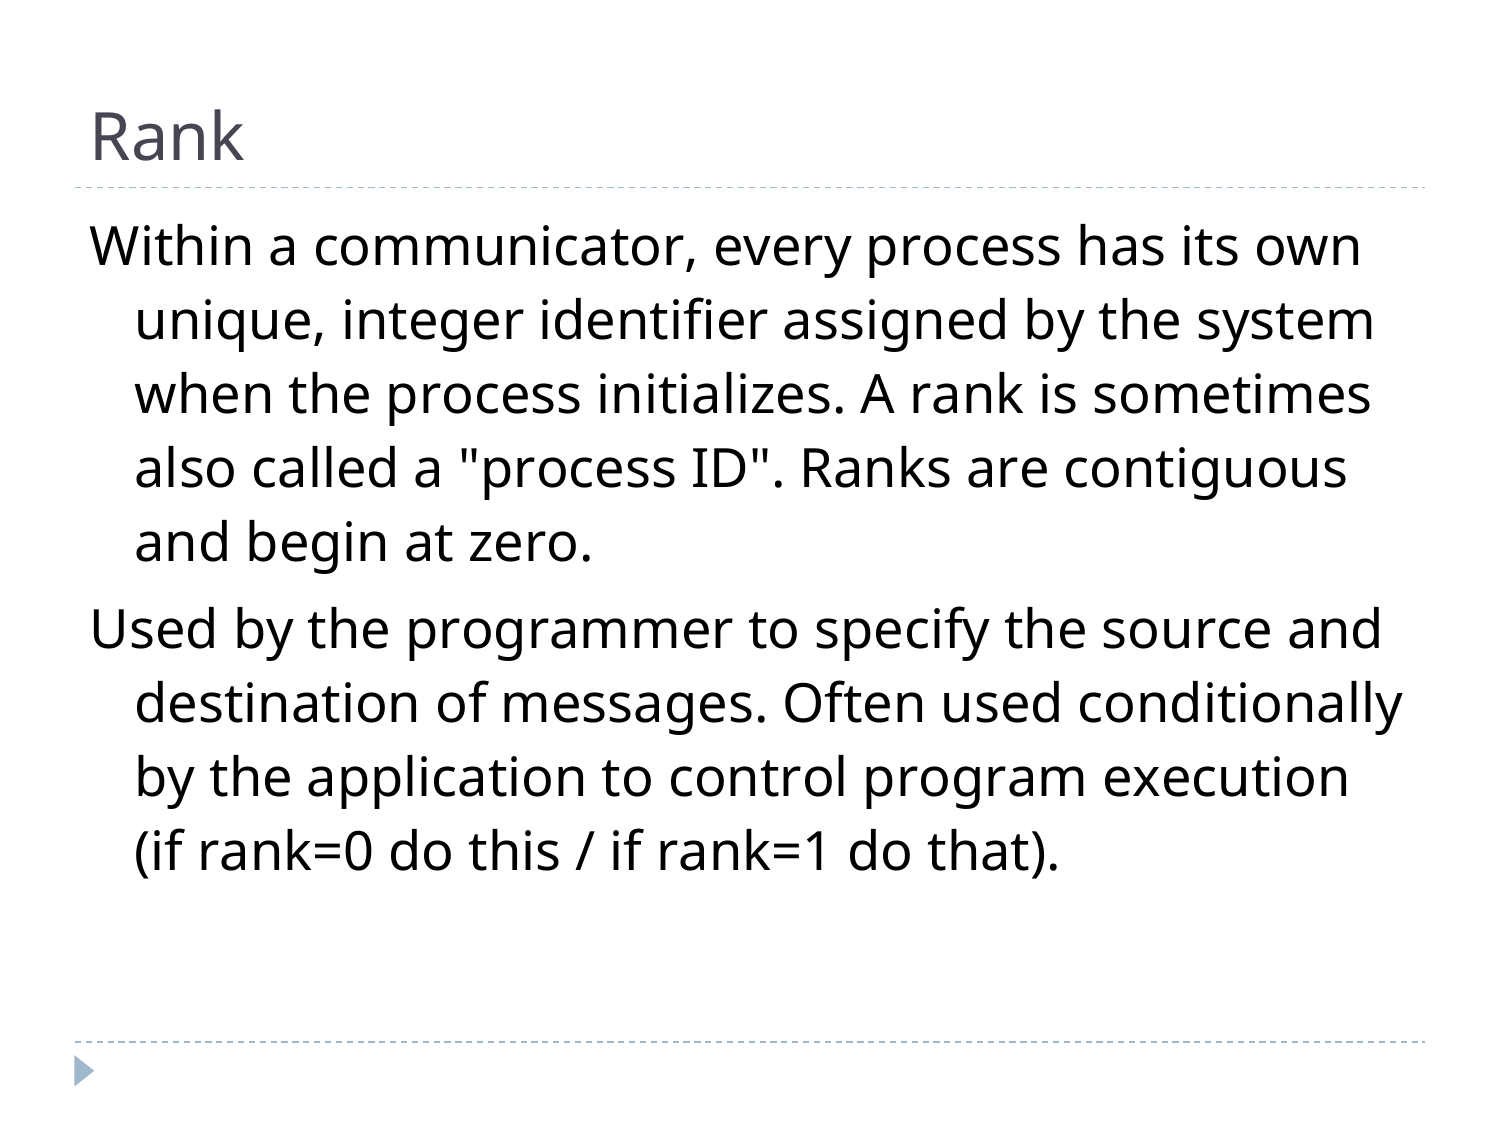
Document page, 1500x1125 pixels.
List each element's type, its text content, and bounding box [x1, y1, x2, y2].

list Within a communicator, every process has its own unique, integer identifier assigned by the system when the process initializes. A rank is sometimes also called a "process ID". Ranks are contiguous and begin at zero. Used by the programmer to specify the source and destination of messages. Often used conditionally by the application to control program execution (if rank=0 do this / if rank=1 do that). [75, 200, 1426, 1010]
title Rank [75, 24, 1426, 188]
